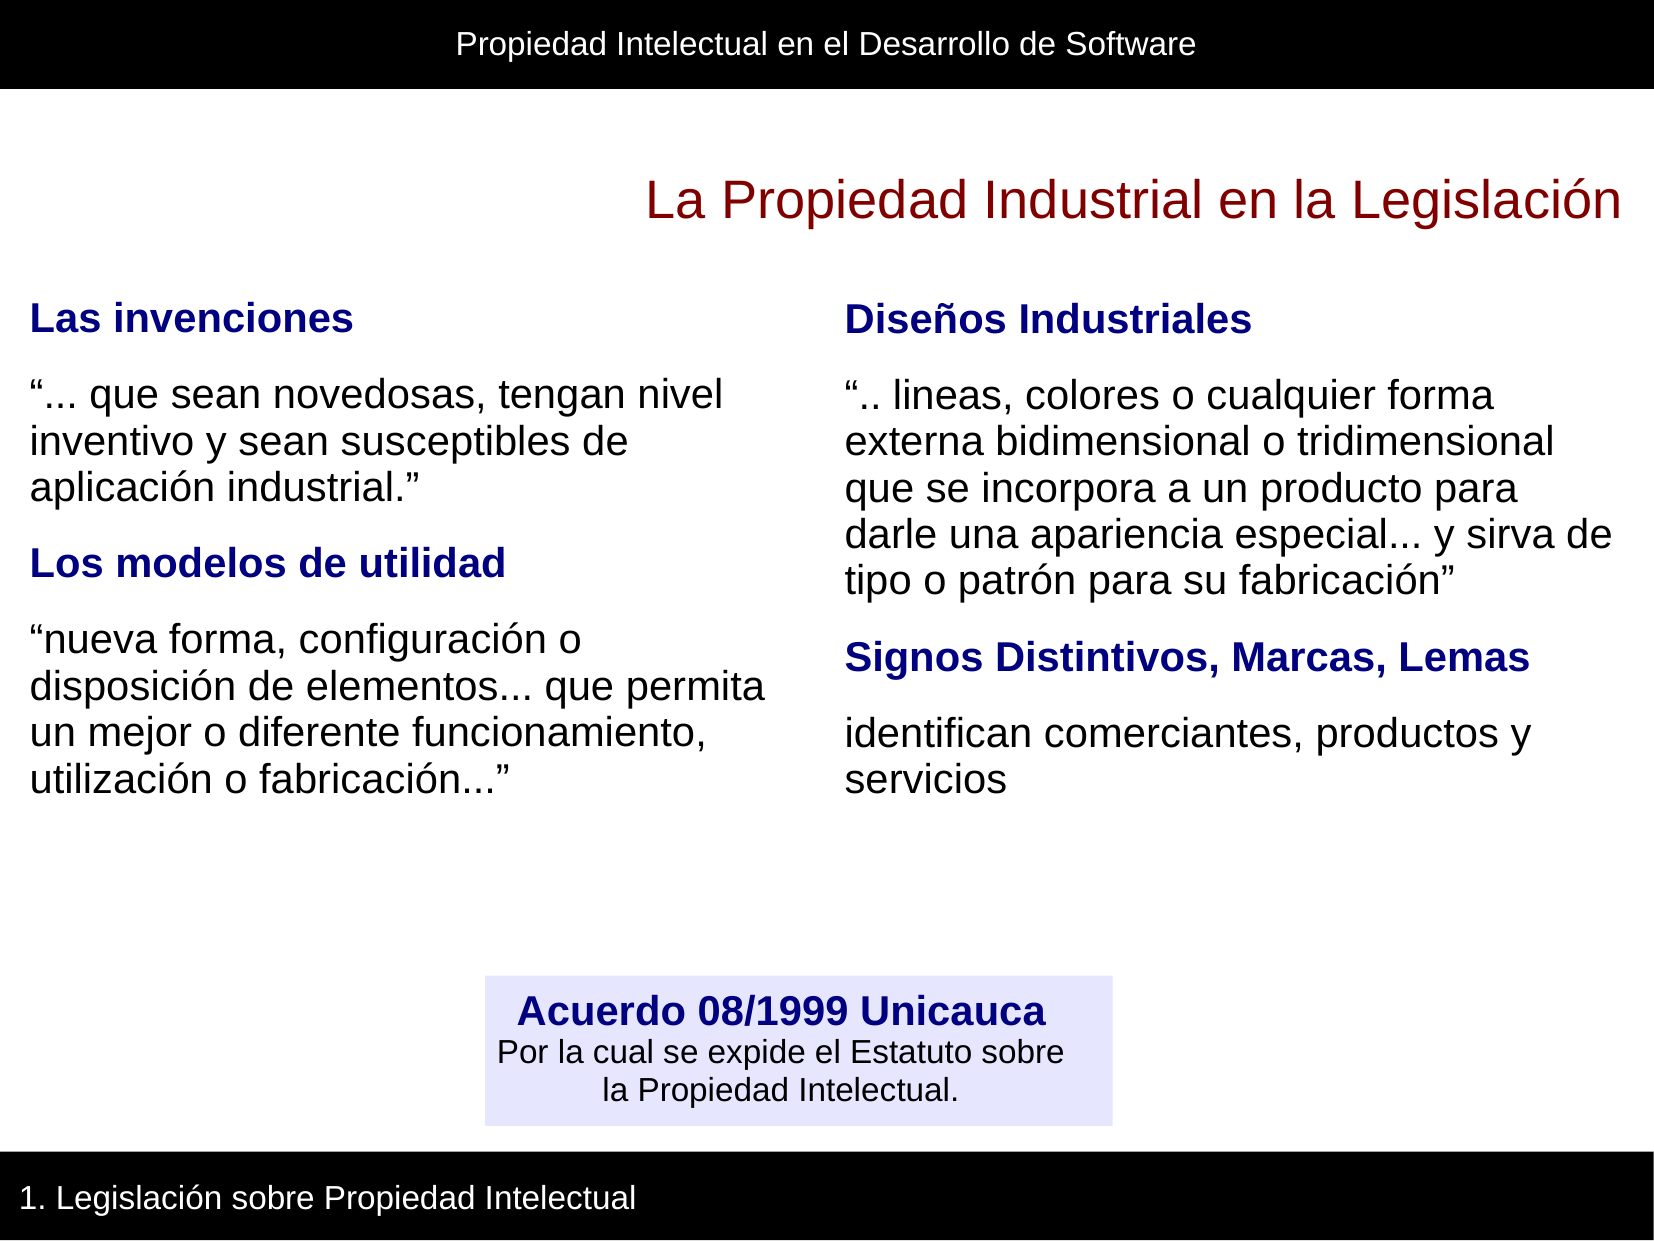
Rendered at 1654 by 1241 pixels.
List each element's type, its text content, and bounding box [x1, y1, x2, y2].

list Diseños Industriales “.. lineas, colores o cualquier forma externa bidimensional o tridimensional que se incorpora a un producto para darle una apariencia especial... y sirva de tipo o patrón para su fabricación” Signos Distintivos, Marcas, Lemas identifican comerciantes, productos y servicios [844, 295, 1623, 1122]
list Las invenciones “... que sean novedosas, tengan nivel inventivo y sean susceptibles de aplicación industrial.” Los modelos de utilidad “nueva forma, configuración o disposición de elementos... que permita un mejor o diferente funcionamiento, utilización o fabricación...” [29, 295, 782, 1122]
text_box Acuerdo 08/1999 Unicauca Por la cual se expide el Estatuto sobre la Propiedad Intelectual. [485, 975, 1113, 1126]
title La Propiedad Industrial en la Legislación [147, 147, 1625, 252]
text_box 1. Legislación sobre Propiedad Intelectual [18, 1180, 795, 1218]
